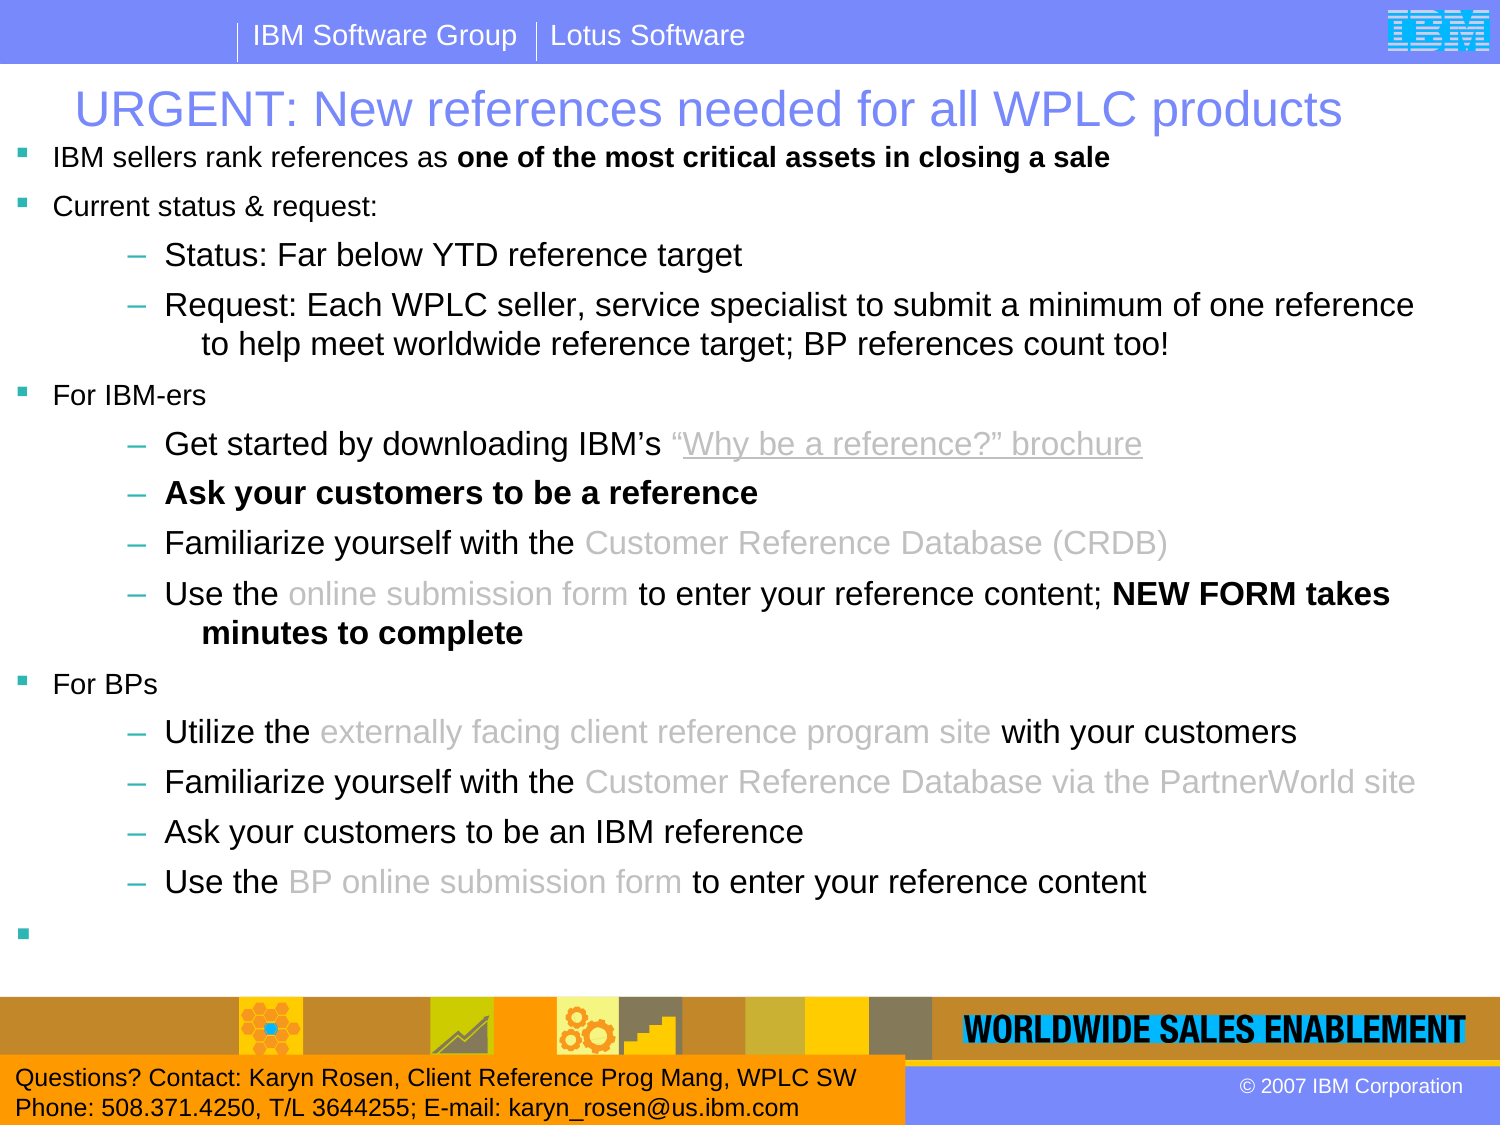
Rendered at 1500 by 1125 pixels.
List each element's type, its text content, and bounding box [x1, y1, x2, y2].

text_box Questions? Contact: Karyn Rosen, Client Reference Prog Mang, WPLC SW Phone: 508.371.4250, T/L 3644255; E-mail: karyn_rosen@us.ibm.com [0, 1054, 906, 1125]
title URGENT: New references needed for all WPLC products [59, 62, 1413, 130]
picture [1456, 1017, 1466, 1041]
picture [1239, 1039, 1251, 1043]
picture [1163, 1039, 1175, 1043]
picture [997, 1039, 1008, 1043]
list IBM sellers rank references as one of the most critical assets in closing a sale Current status & request: Status: Far below YTD reference target Request: Each WPLC seller, service specialist to submit a minimum of one reference to help meet worldwide reference target; BP references count too! For IBM-ers Get started by downloading IBM’s “Why be a reference?” brochure Ask your customers to be a reference Familiarize yourself with the Customer Reference Database (CRDB) Use the online submission form to enter your reference content; NEW FORM takes minutes to complete For BPs Utilize the externally facing client reference program site with your customers Familiarize yourself with the Customer Reference Database via the PartnerWorld site Ask your customers to be an IBM reference Use the BP online submission form to enter your reference content [0, 130, 1457, 1039]
